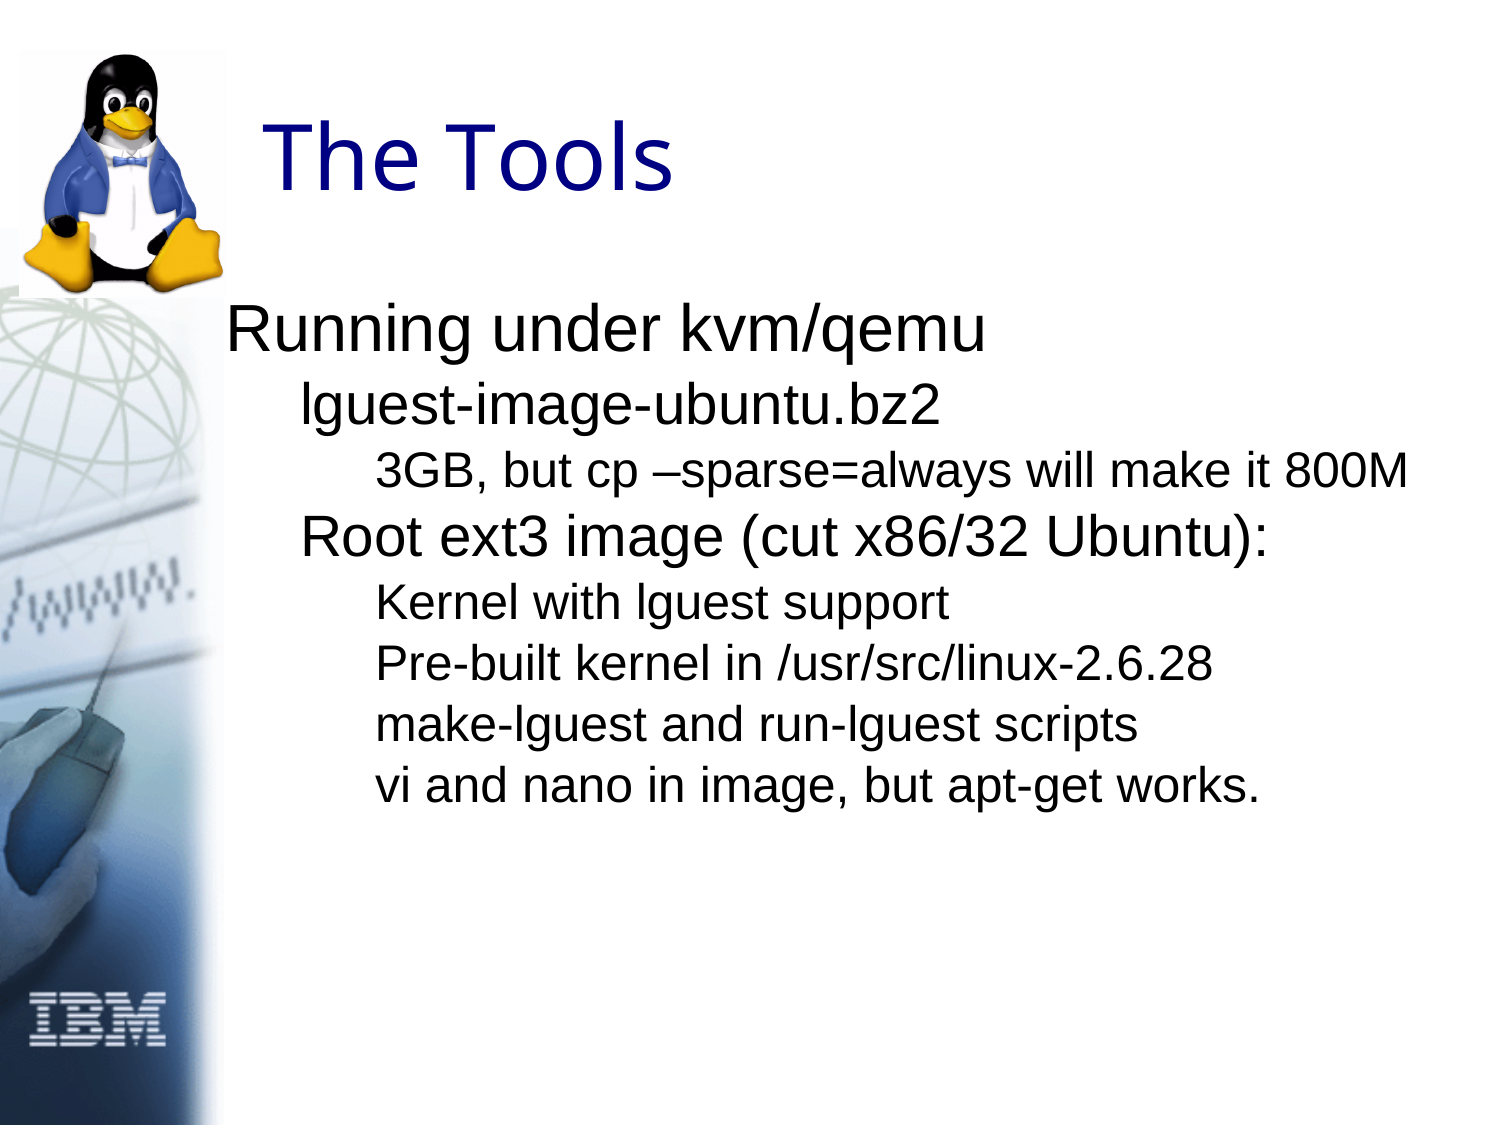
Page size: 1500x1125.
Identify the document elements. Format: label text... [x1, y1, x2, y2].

list Running under kvm/qemu lguest-image-ubuntu.bz2 3GB, but cp –sparse=always will make it 800M Root ext3 image (cut x86/32 Ubuntu): Kernel with lguest support Pre-built kernel in /usr/src/linux-2.6.28 make-lguest and run-lguest scripts vi and nano in image, but apt-get works. [225, 299, 1463, 991]
title The Tools [262, 37, 1413, 273]
